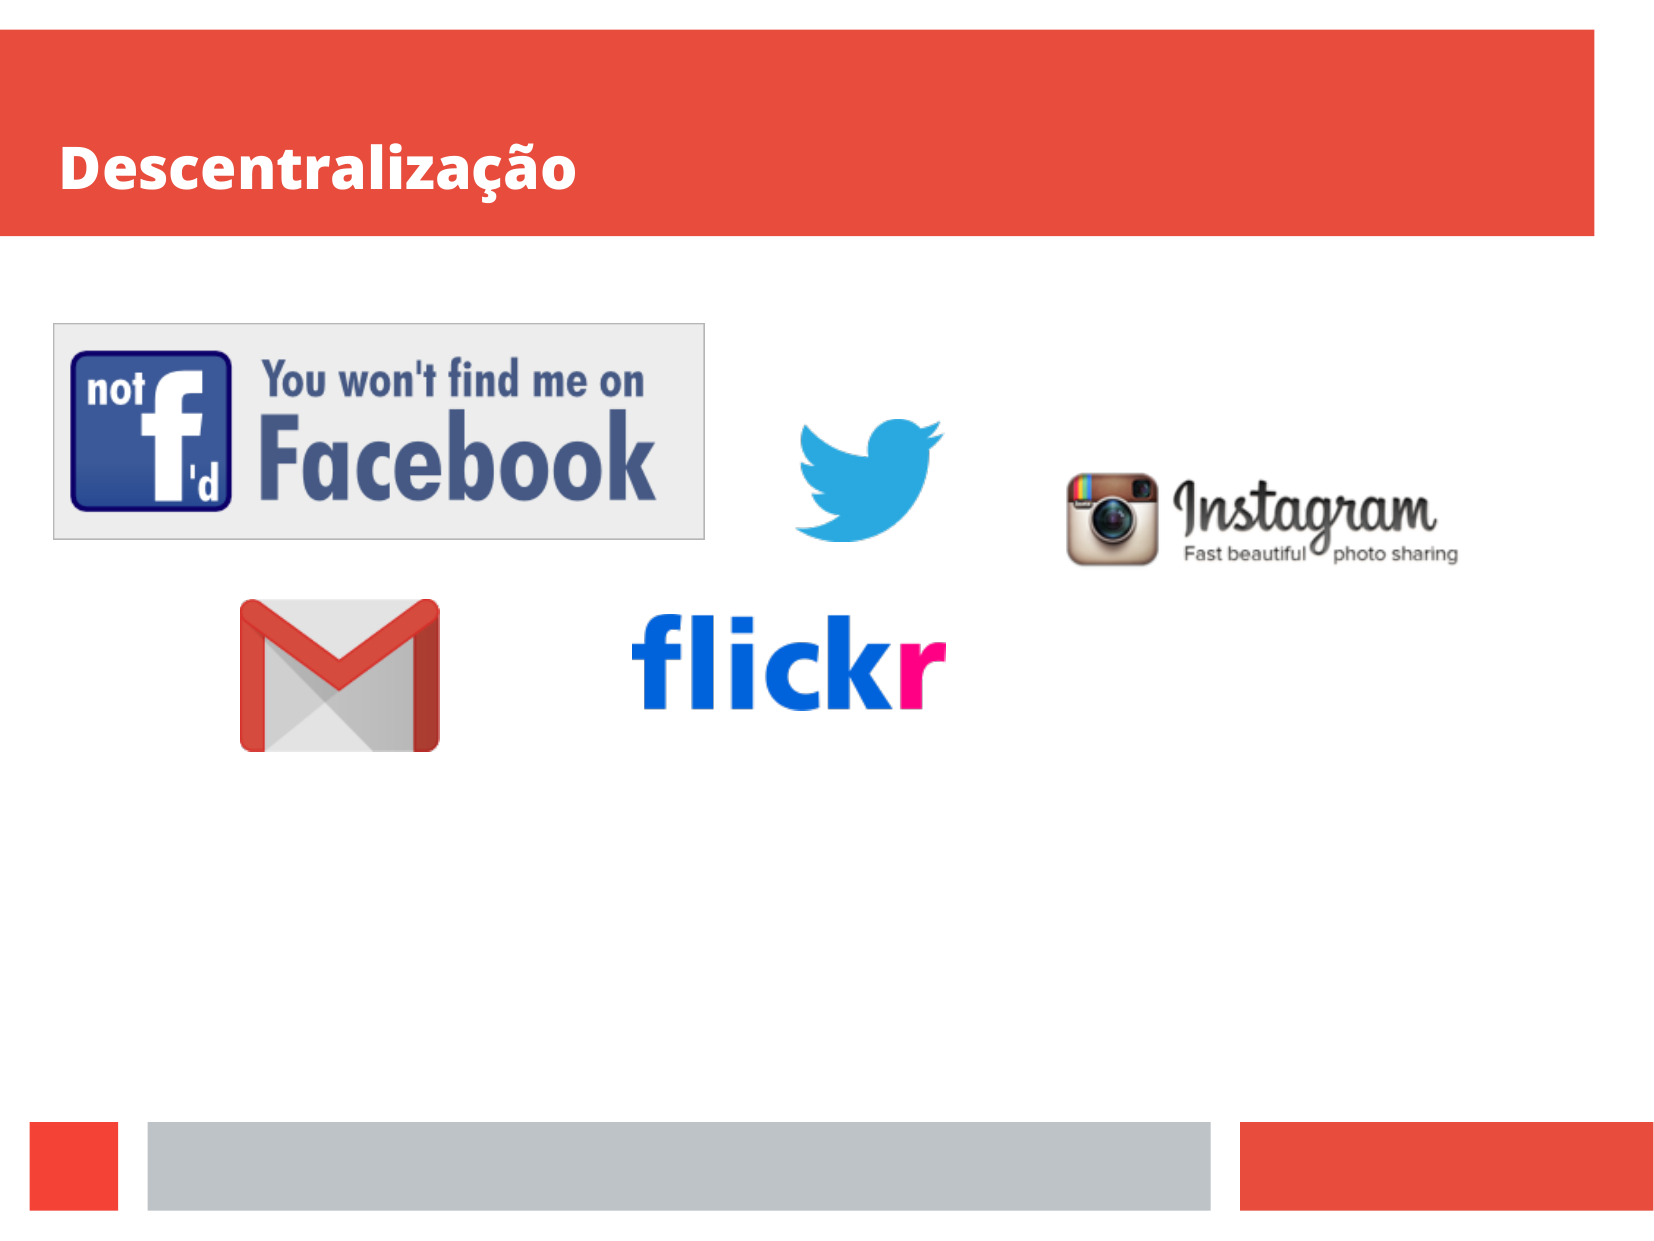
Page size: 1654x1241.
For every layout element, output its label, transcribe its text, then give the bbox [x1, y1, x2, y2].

picture [240, 599, 440, 752]
picture [53, 323, 706, 541]
title Descentralização [59, 59, 1595, 207]
picture [1065, 472, 1471, 571]
picture [632, 614, 946, 711]
picture [795, 419, 945, 542]
